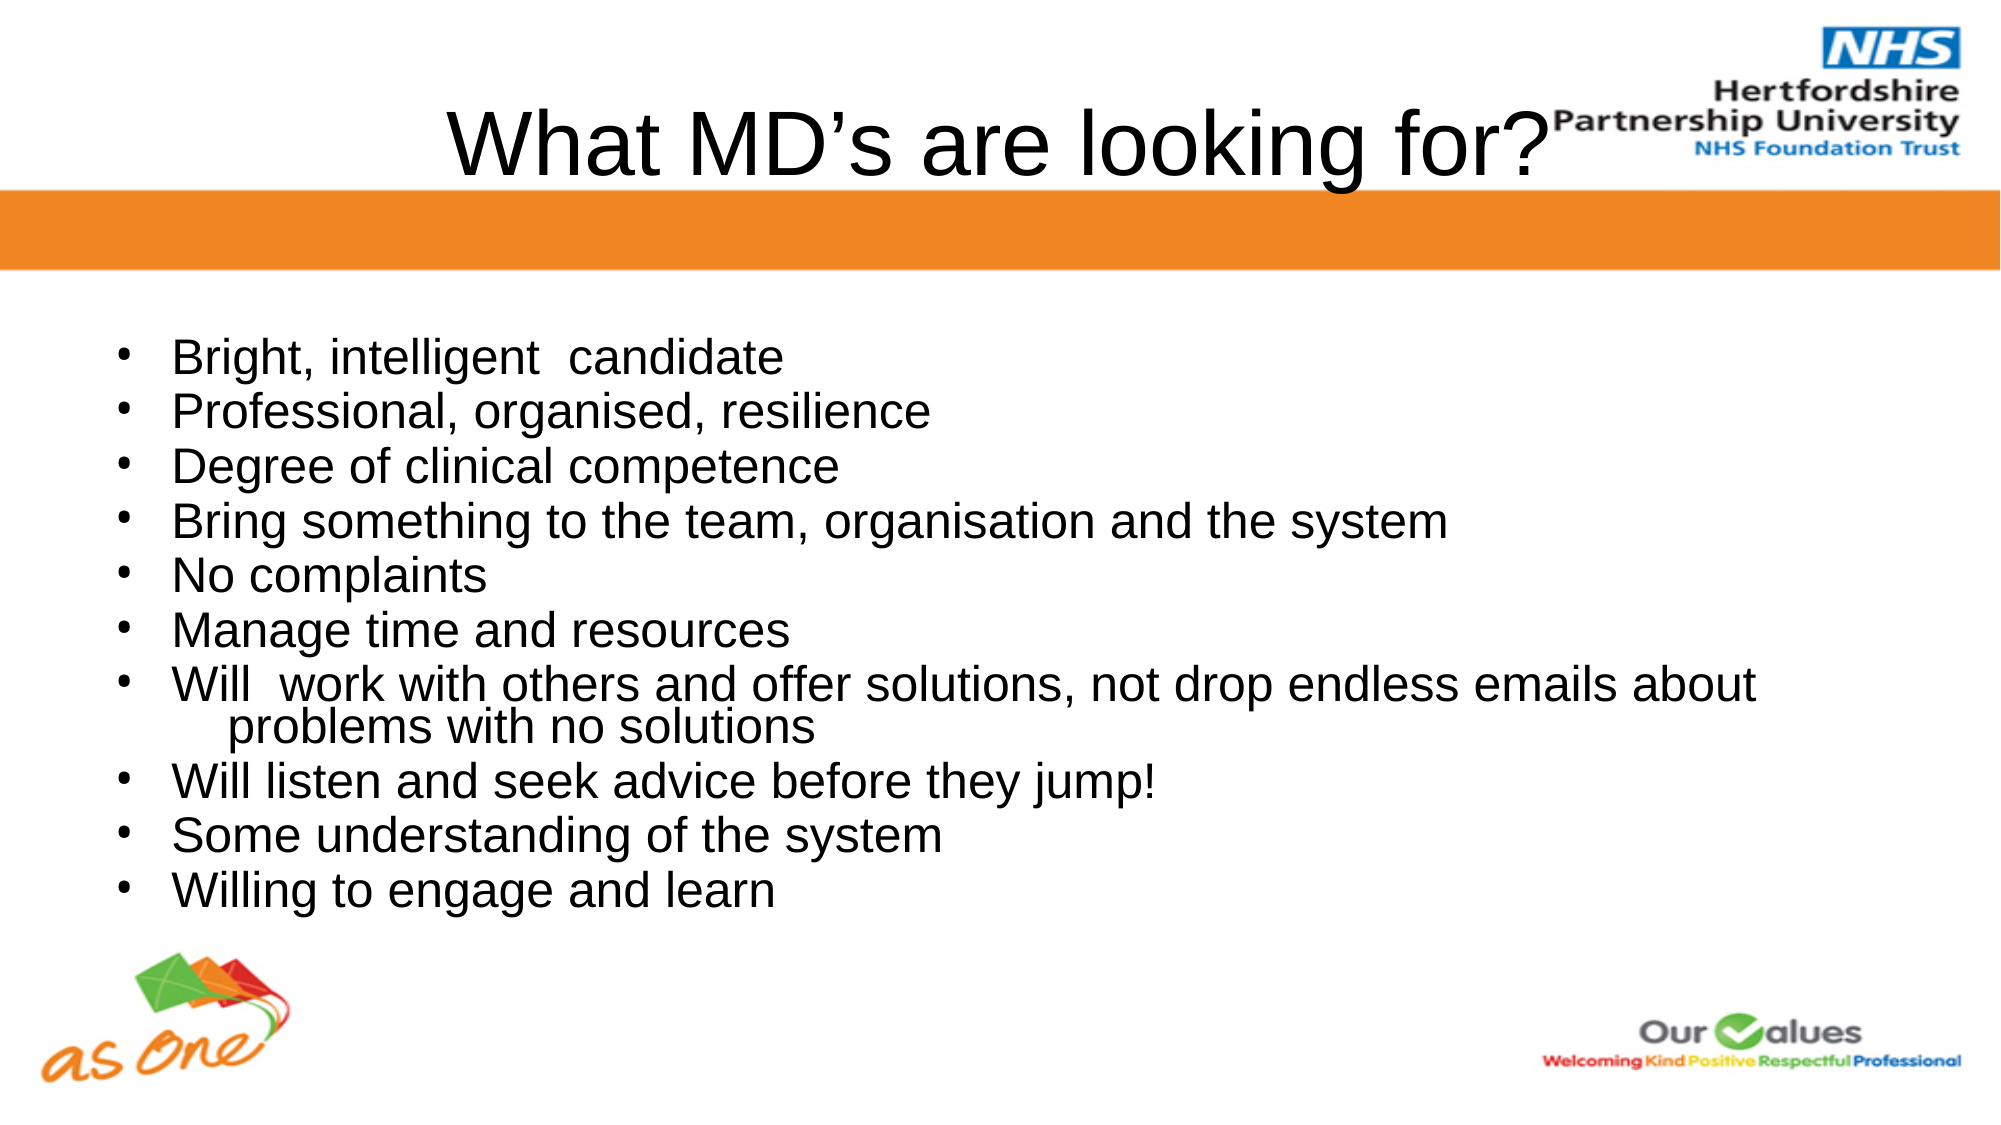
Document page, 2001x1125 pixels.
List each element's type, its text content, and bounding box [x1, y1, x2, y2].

title What MD’s are looking for? [99, 45, 1900, 233]
list Bright, intelligent candidate Professional, organised, resilience Degree of clinical competence Bring something to the team, organisation and the system No complaints Manage time and resources Will work with others and offer solutions, not drop endless emails about problems with no solutions Will listen and seek advice before they jump! Some understanding of the system Willing to engage and learn [99, 333, 1900, 1005]
